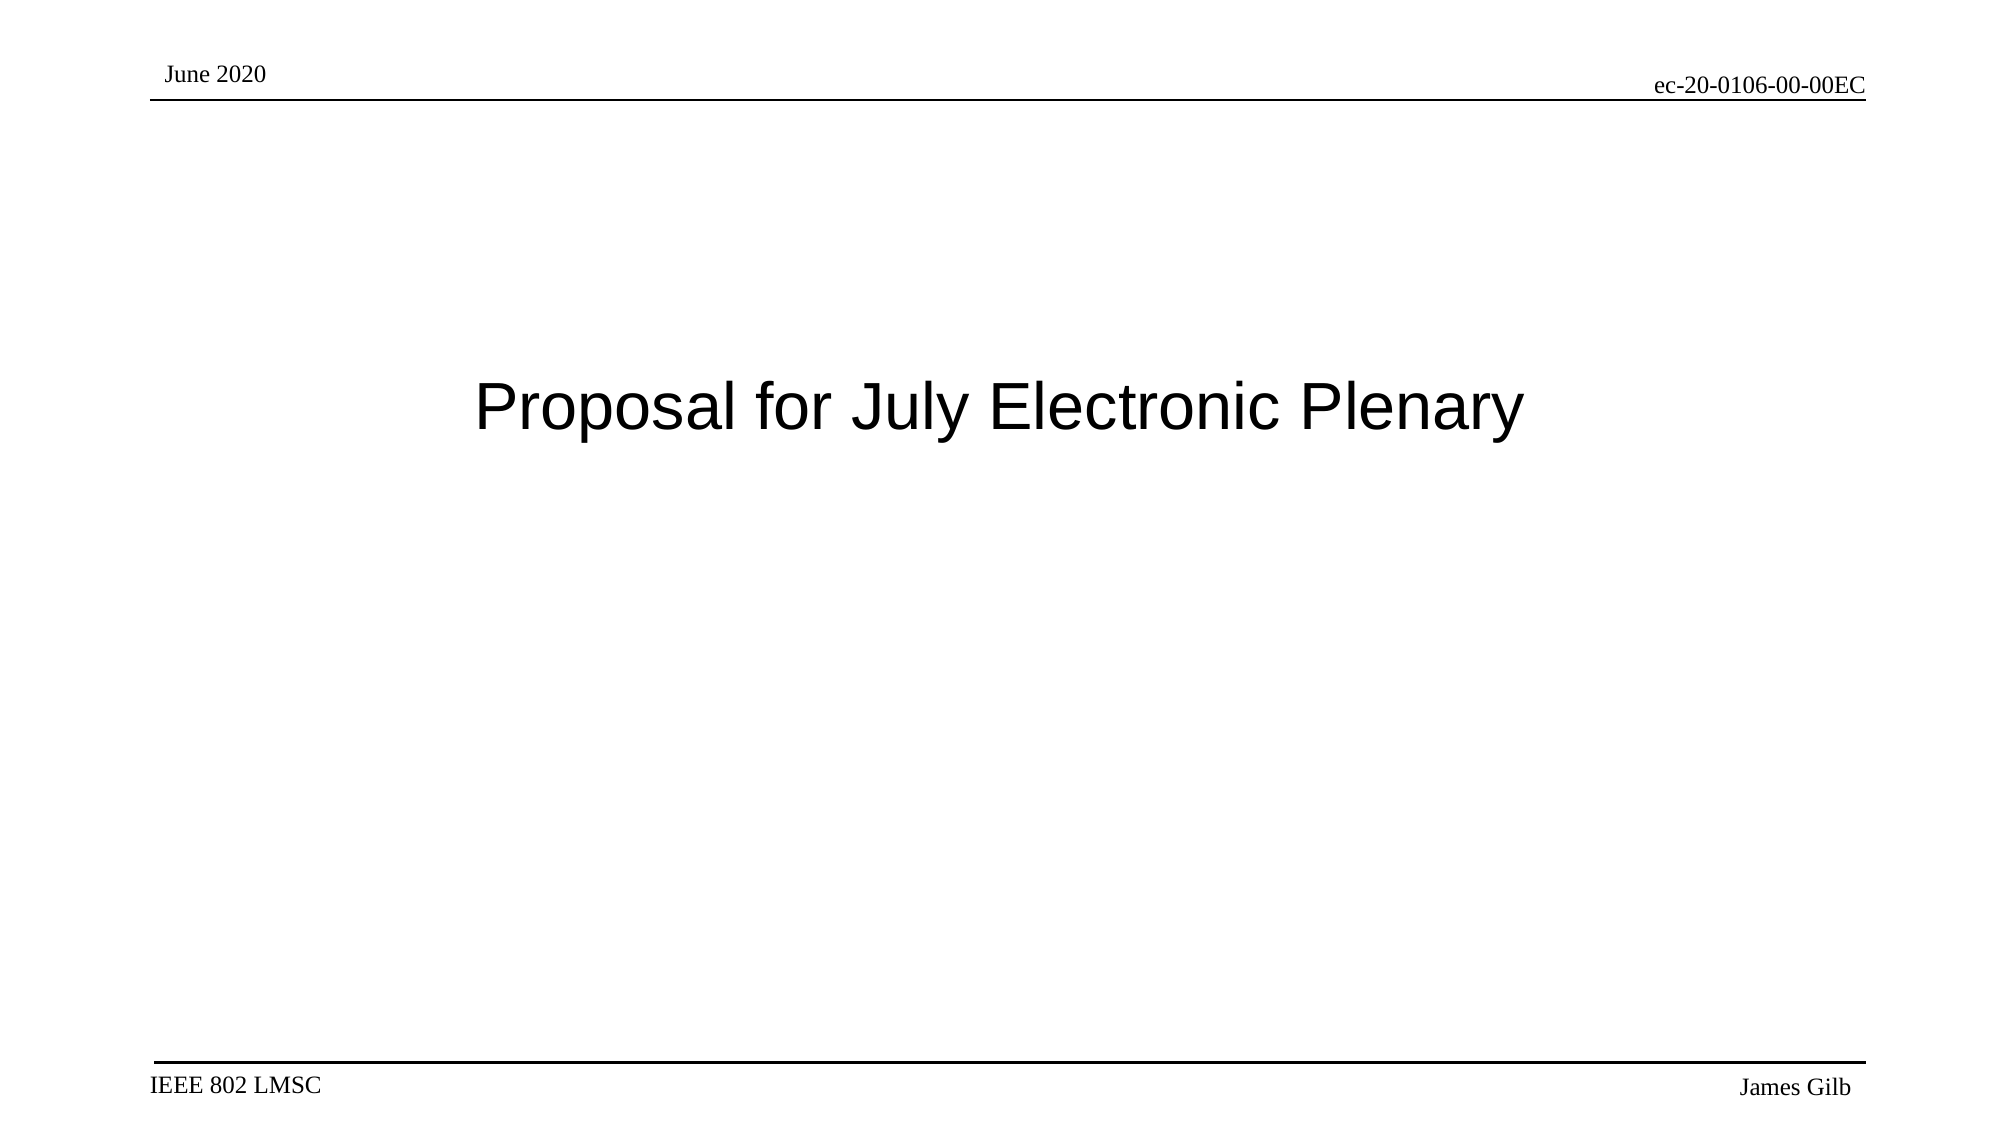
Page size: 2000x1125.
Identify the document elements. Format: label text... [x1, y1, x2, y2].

subtitle Proposal for July Electronic Plenary [125, 112, 1876, 693]
